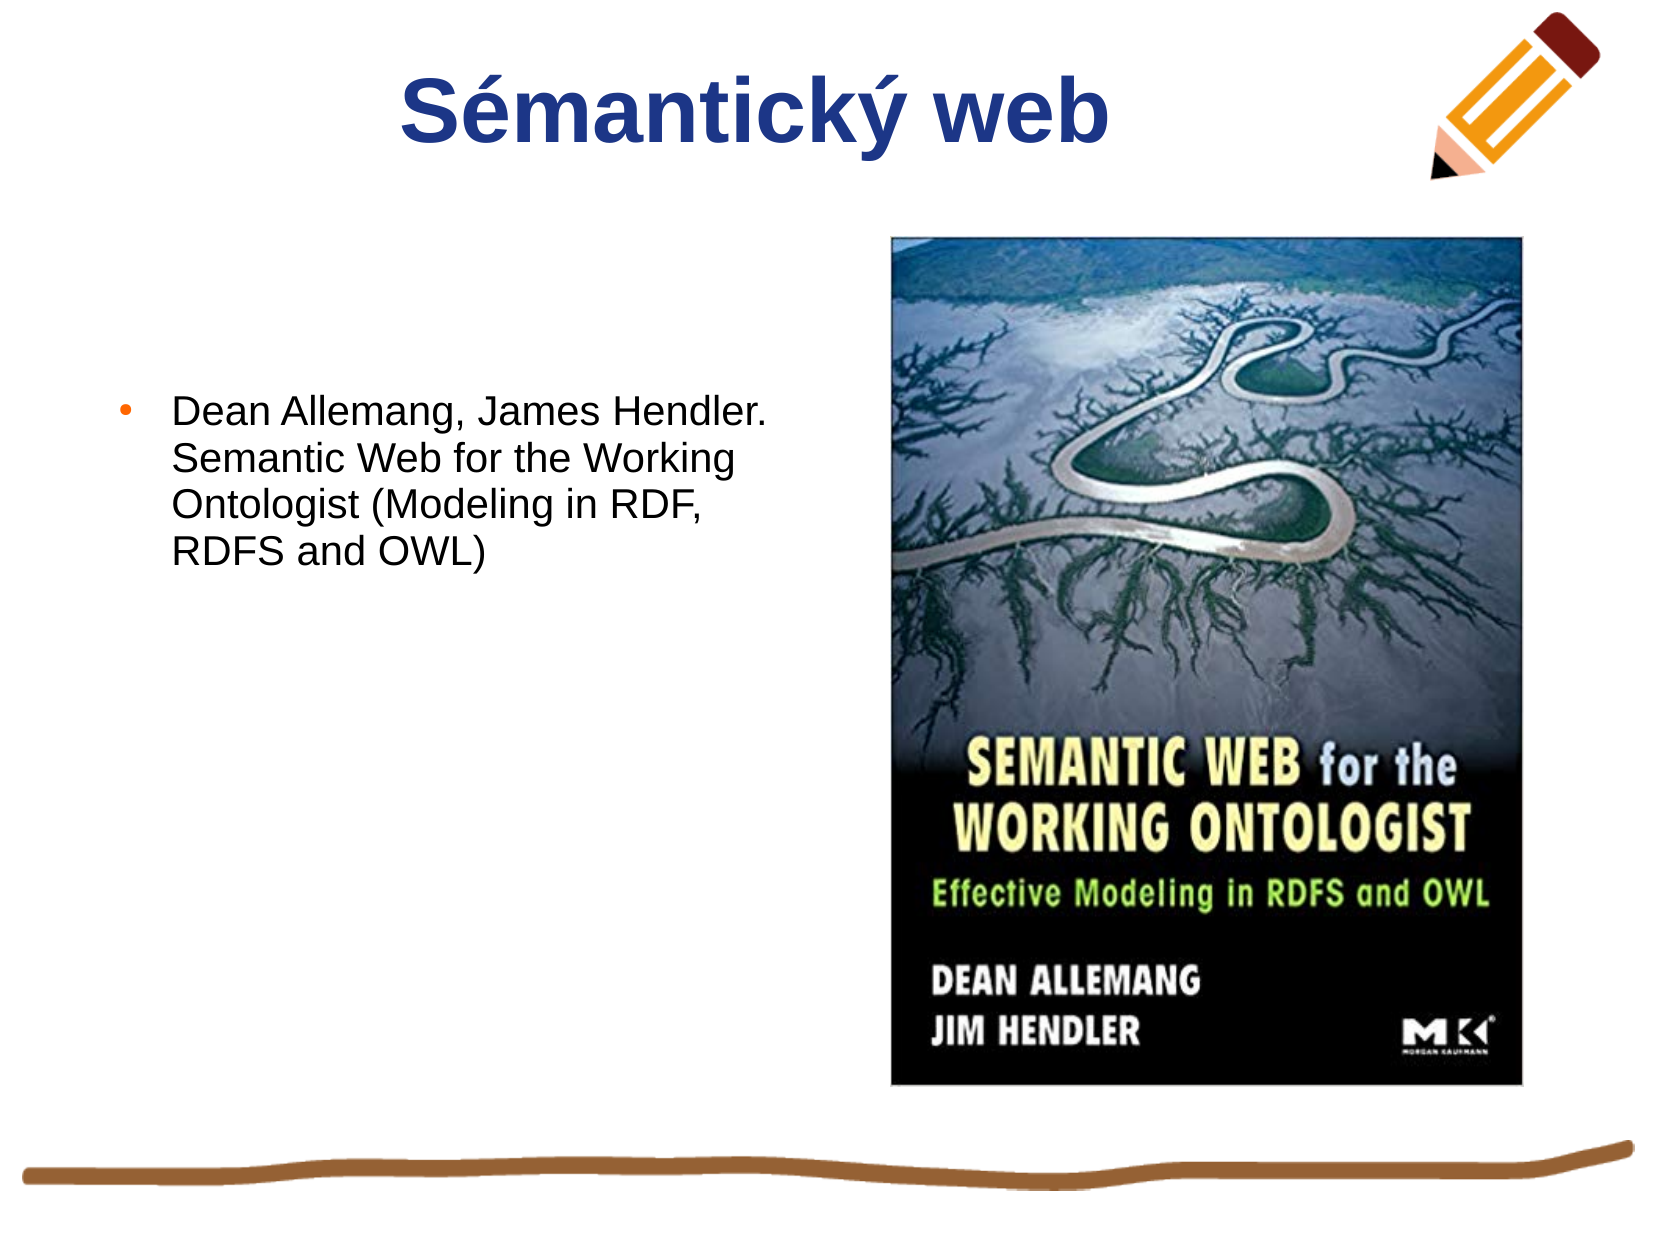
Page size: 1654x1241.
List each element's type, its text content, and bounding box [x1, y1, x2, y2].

picture [1430, 12, 1601, 181]
picture [890, 236, 1524, 1087]
picture [22, 1140, 1635, 1191]
list Dean Allemang, James Hendler. Semantic Web for the Working Ontologist (Modeling in RDF, RDFS and OWL) [100, 236, 827, 1087]
title Sémantický web [82, 49, 1430, 172]
